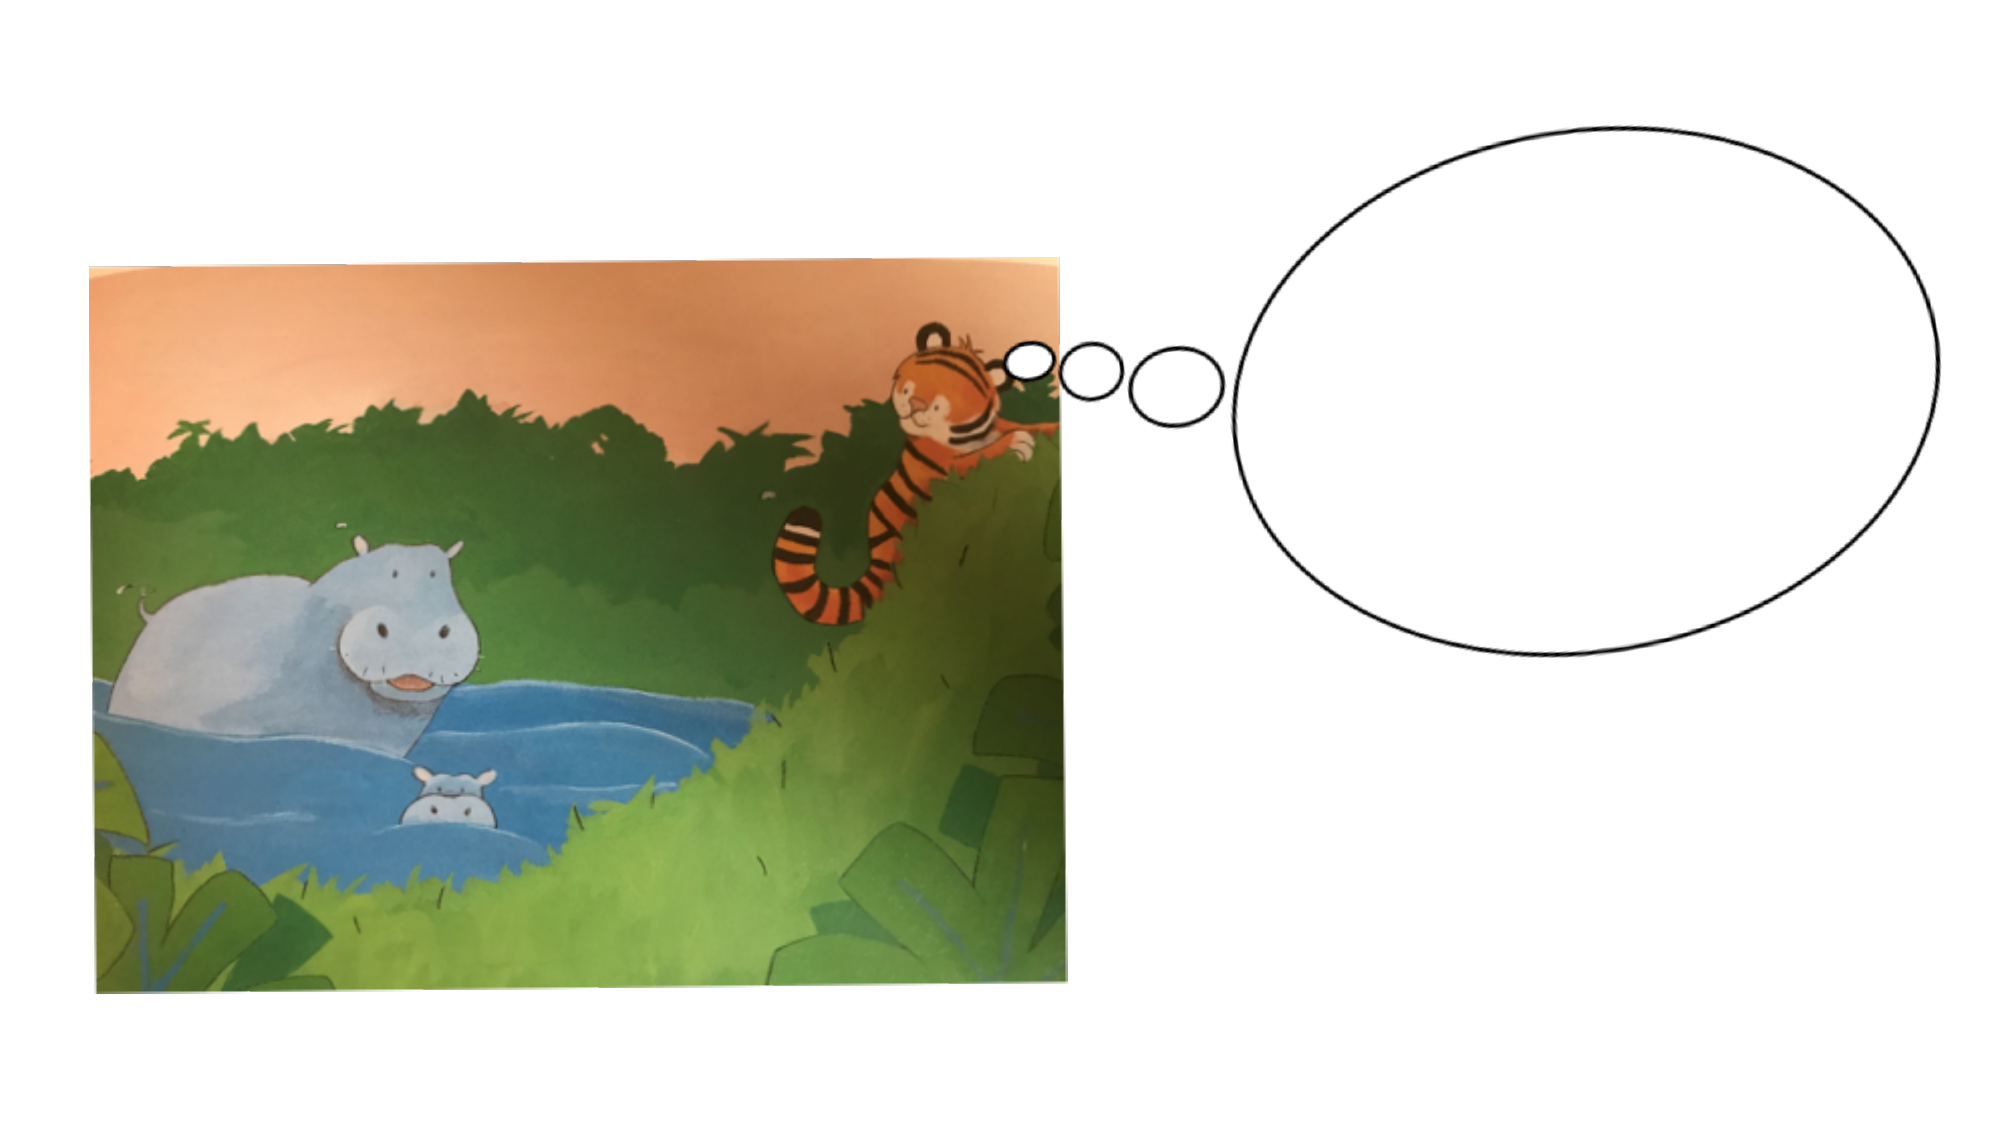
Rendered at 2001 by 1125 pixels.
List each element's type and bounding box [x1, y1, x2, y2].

picture [89, 69, 1983, 994]
